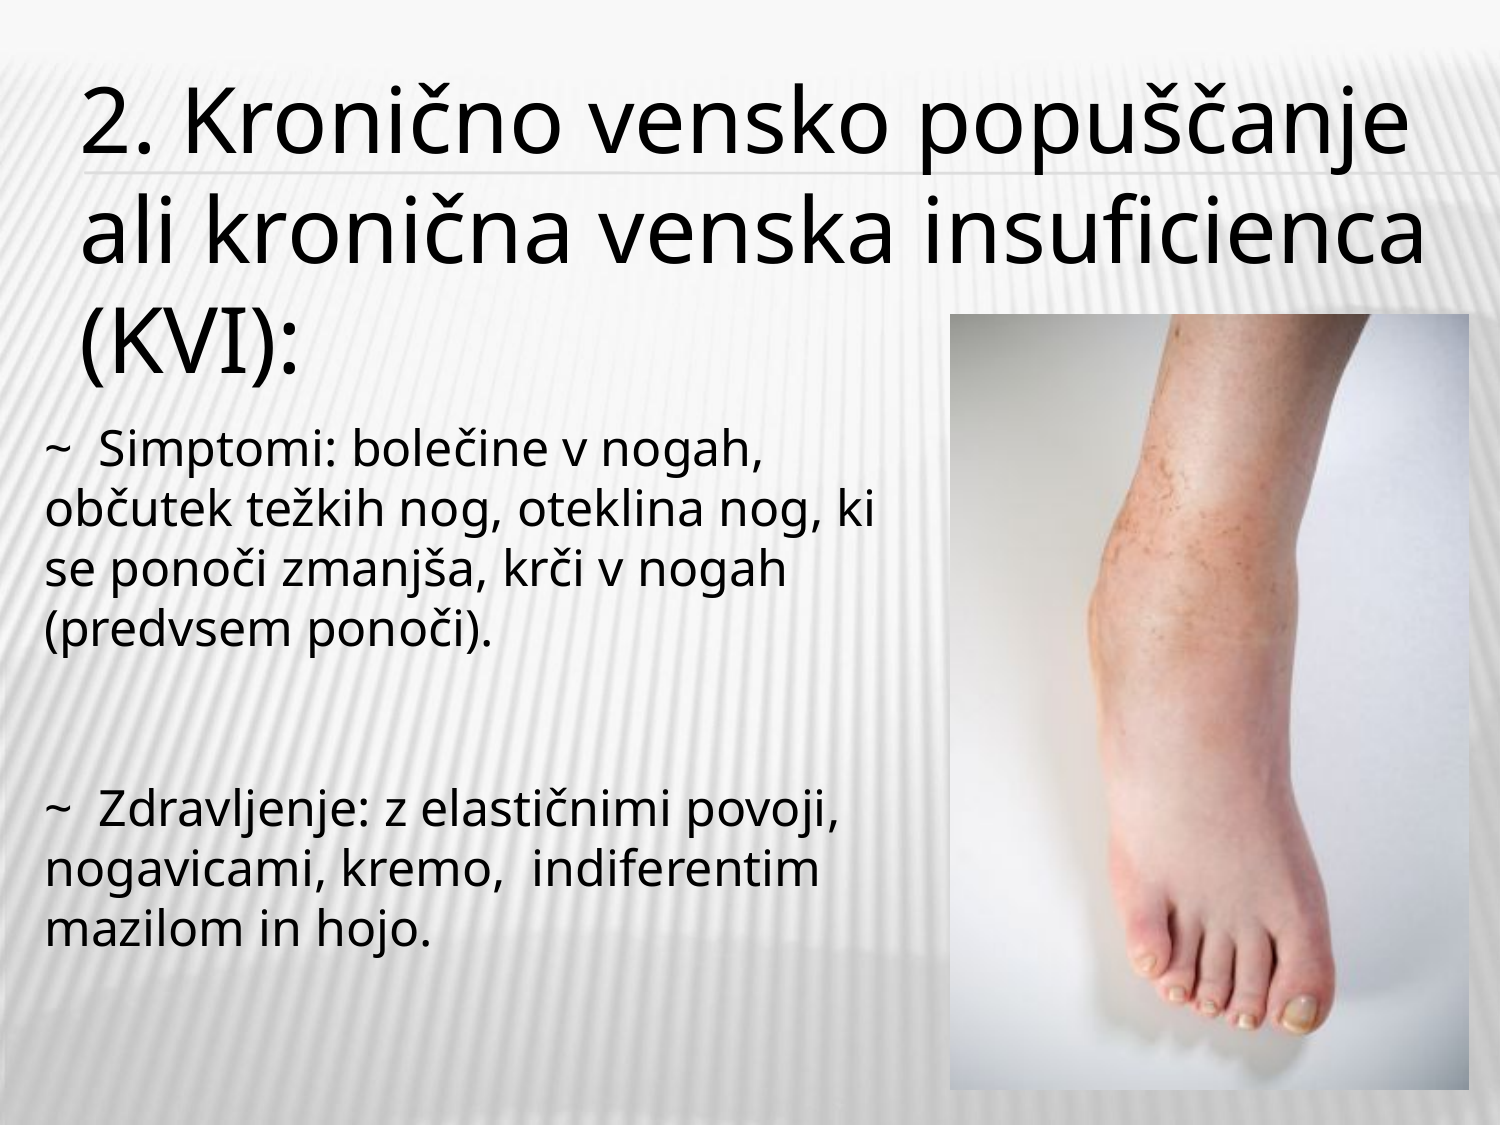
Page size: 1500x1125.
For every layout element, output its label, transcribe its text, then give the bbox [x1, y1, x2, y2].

picture [0, 0, 1500, 1125]
text_box ~ Simptomi: bolečine v nogah, občutek težkih nog, oteklina nog, ki se ponoči zmanjša, krči v nogah (predvsem ponoči). ~ Zdravljenje: z elastičnimi povoji, nogavicami, kremo, indiferentim mazilom in hojo. [29, 408, 951, 964]
text_box 2. Kronično vensko popuščanje ali kronična venska insuficienca (KVI): [64, 54, 1471, 400]
